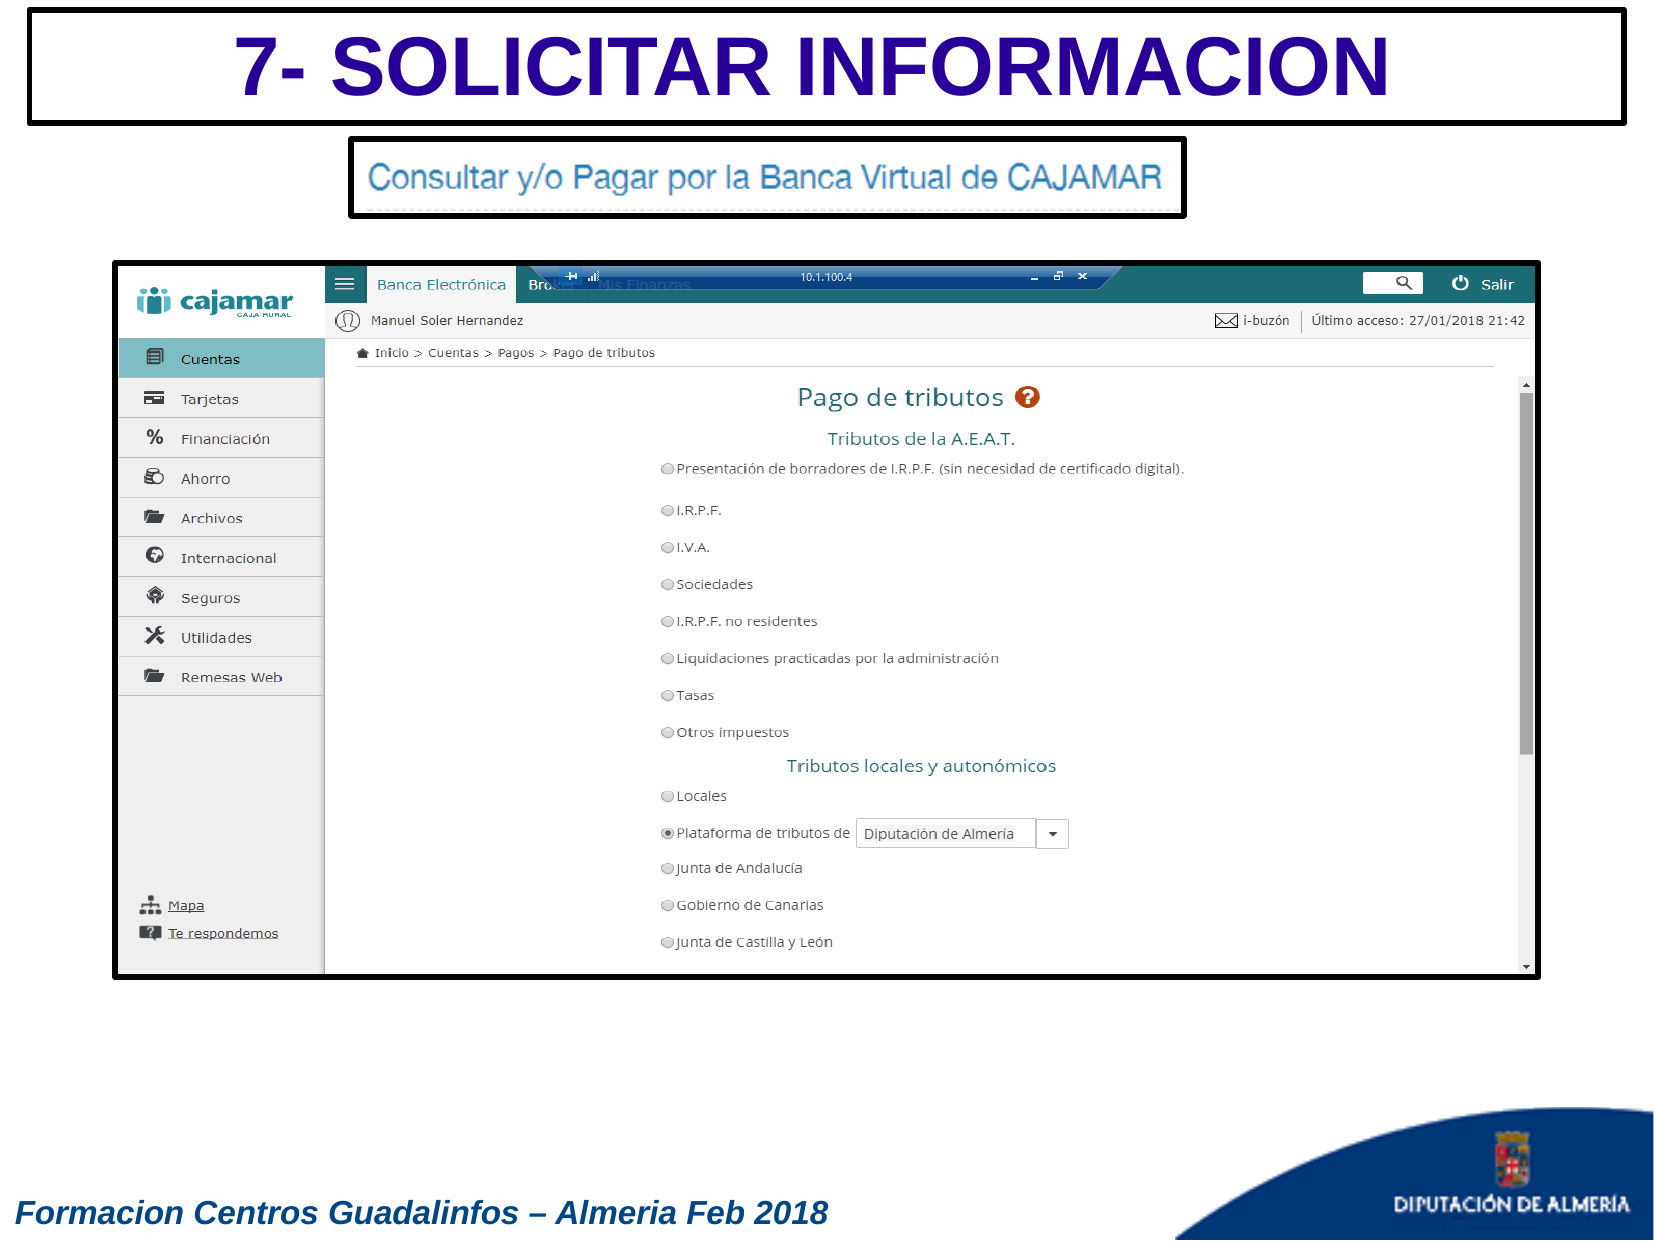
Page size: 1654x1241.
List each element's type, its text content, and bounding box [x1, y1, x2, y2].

text_box Formacion Centros Guadalinfos – Almeria Feb 2018 [0, 1187, 845, 1240]
text_box 7- SOLICITAR INFORMACION [29, 9, 1625, 124]
picture [1175, 1107, 1654, 1241]
picture [354, 141, 1182, 213]
picture [118, 265, 1536, 975]
